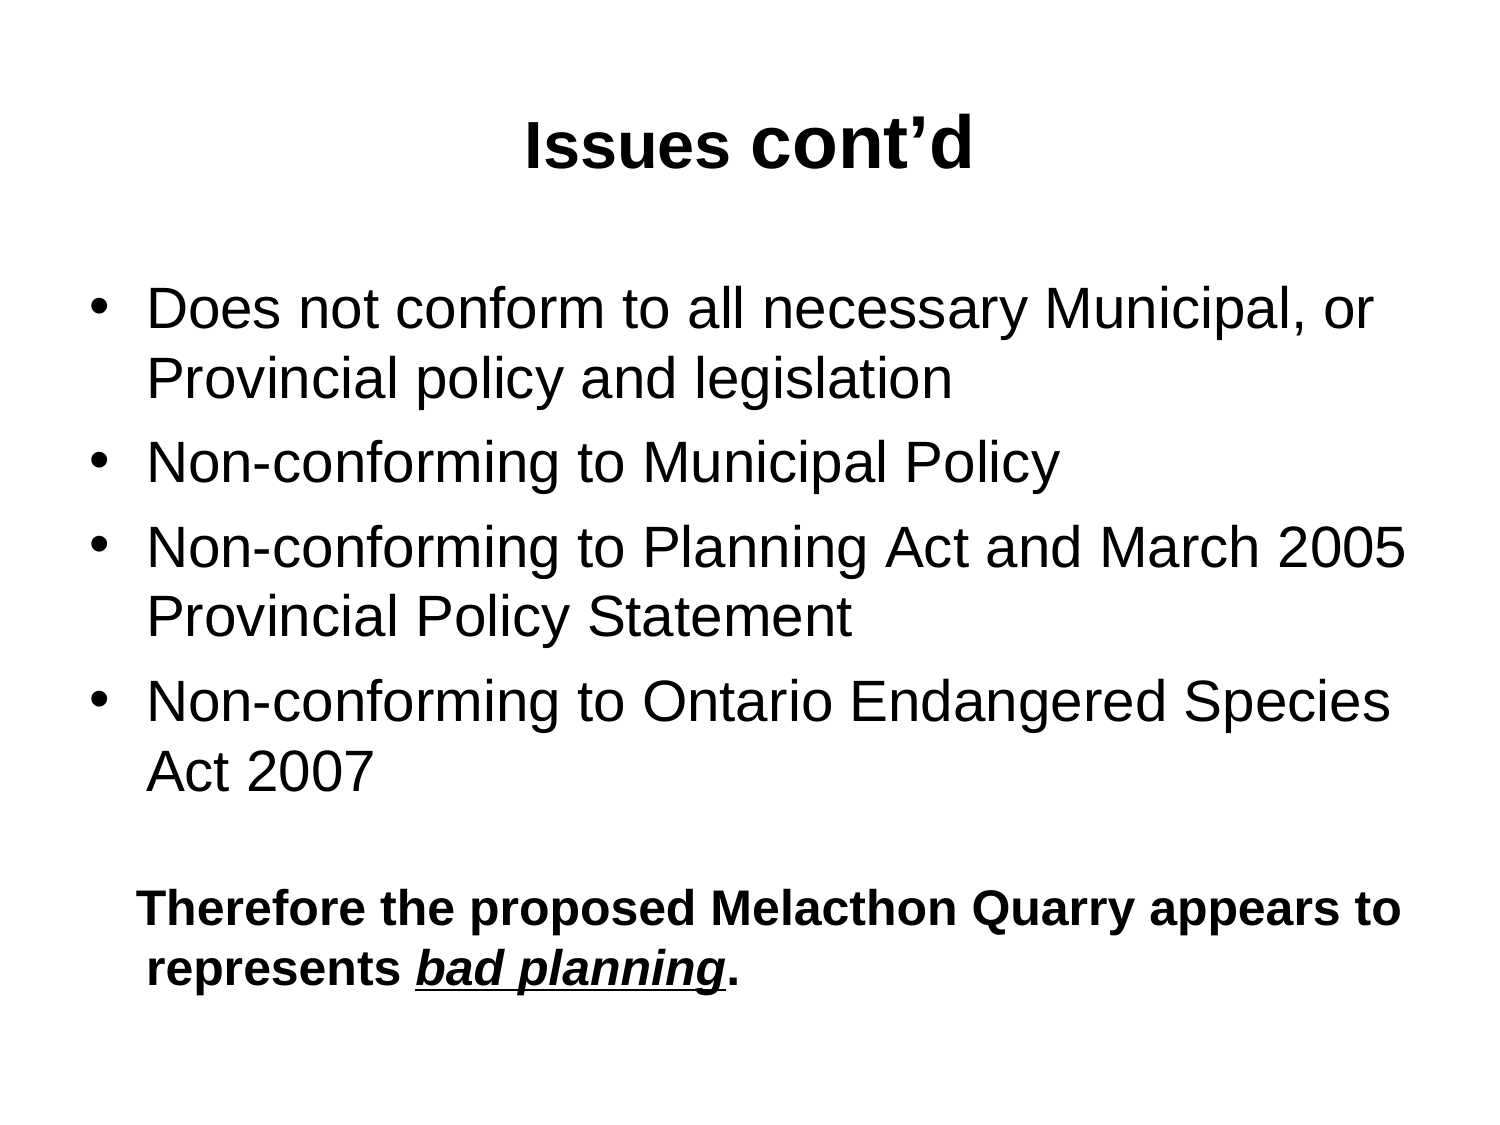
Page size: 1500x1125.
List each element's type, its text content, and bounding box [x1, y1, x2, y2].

title Issues cont’d [75, 45, 1426, 233]
list Does not conform to all necessary Municipal, or Provincial policy and legislation Non-conforming to Municipal Policy Non-conforming to Planning Act and March 2005 Provincial Policy Statement Non-conforming to Ontario Endangered Species Act 2007 Therefore the proposed Melacthon Quarry appears to represents bad planning. [75, 262, 1426, 1005]
